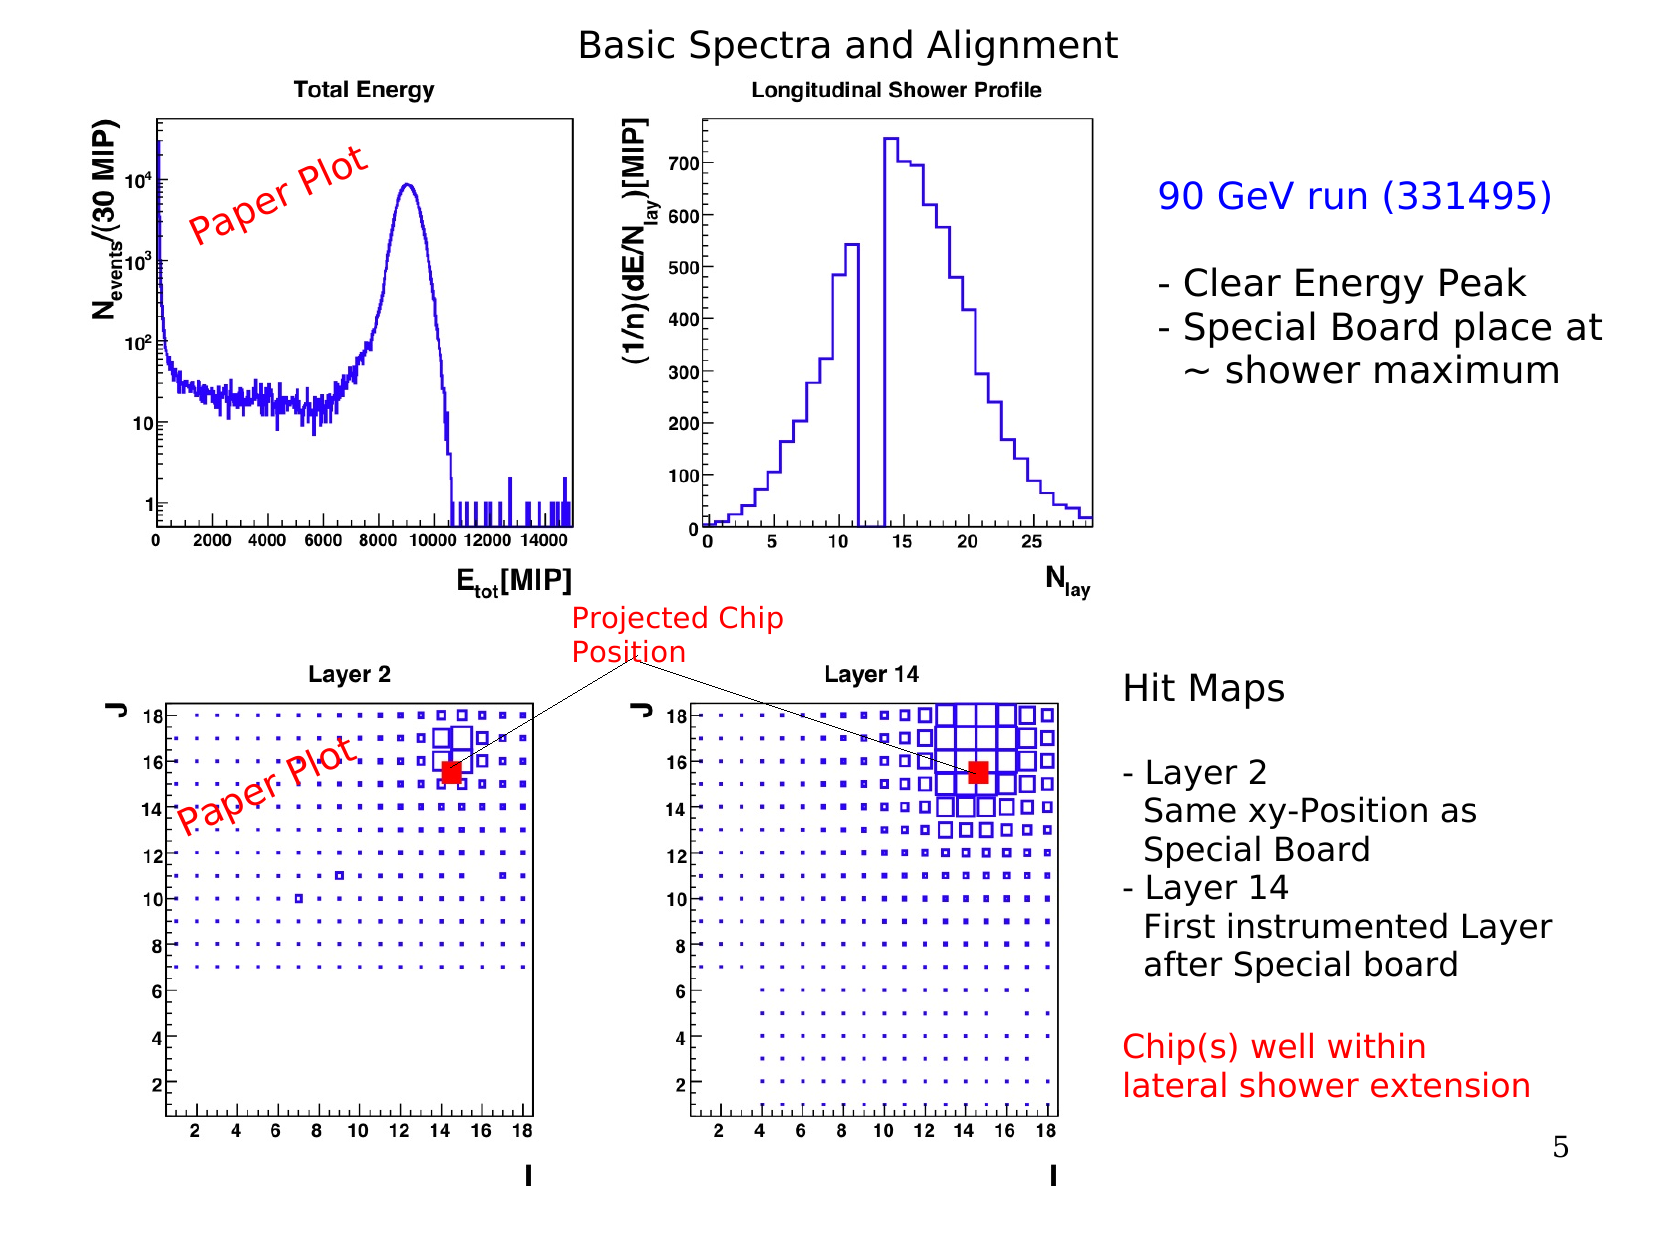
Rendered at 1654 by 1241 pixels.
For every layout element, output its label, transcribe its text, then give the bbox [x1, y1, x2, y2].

text_box Hit Maps - Layer 2 Same xy-Position as Special Board - Layer 14 First instrumented Layer after Special board Chip(s) well within lateral shower extension [1107, 659, 1560, 1113]
text_box 90 GeV run (331495) - Clear Energy Peak - Special Board place at ~ shower maximum [1142, 167, 1609, 444]
picture [87, 615, 1136, 1204]
text_box Basic Spectra and Alignment [562, 16, 1123, 76]
text_box Paper Plot [154, 714, 376, 859]
text_box Projected Chip Position [556, 594, 799, 678]
text_box Paper Plot [166, 124, 387, 269]
picture [79, 31, 1118, 614]
